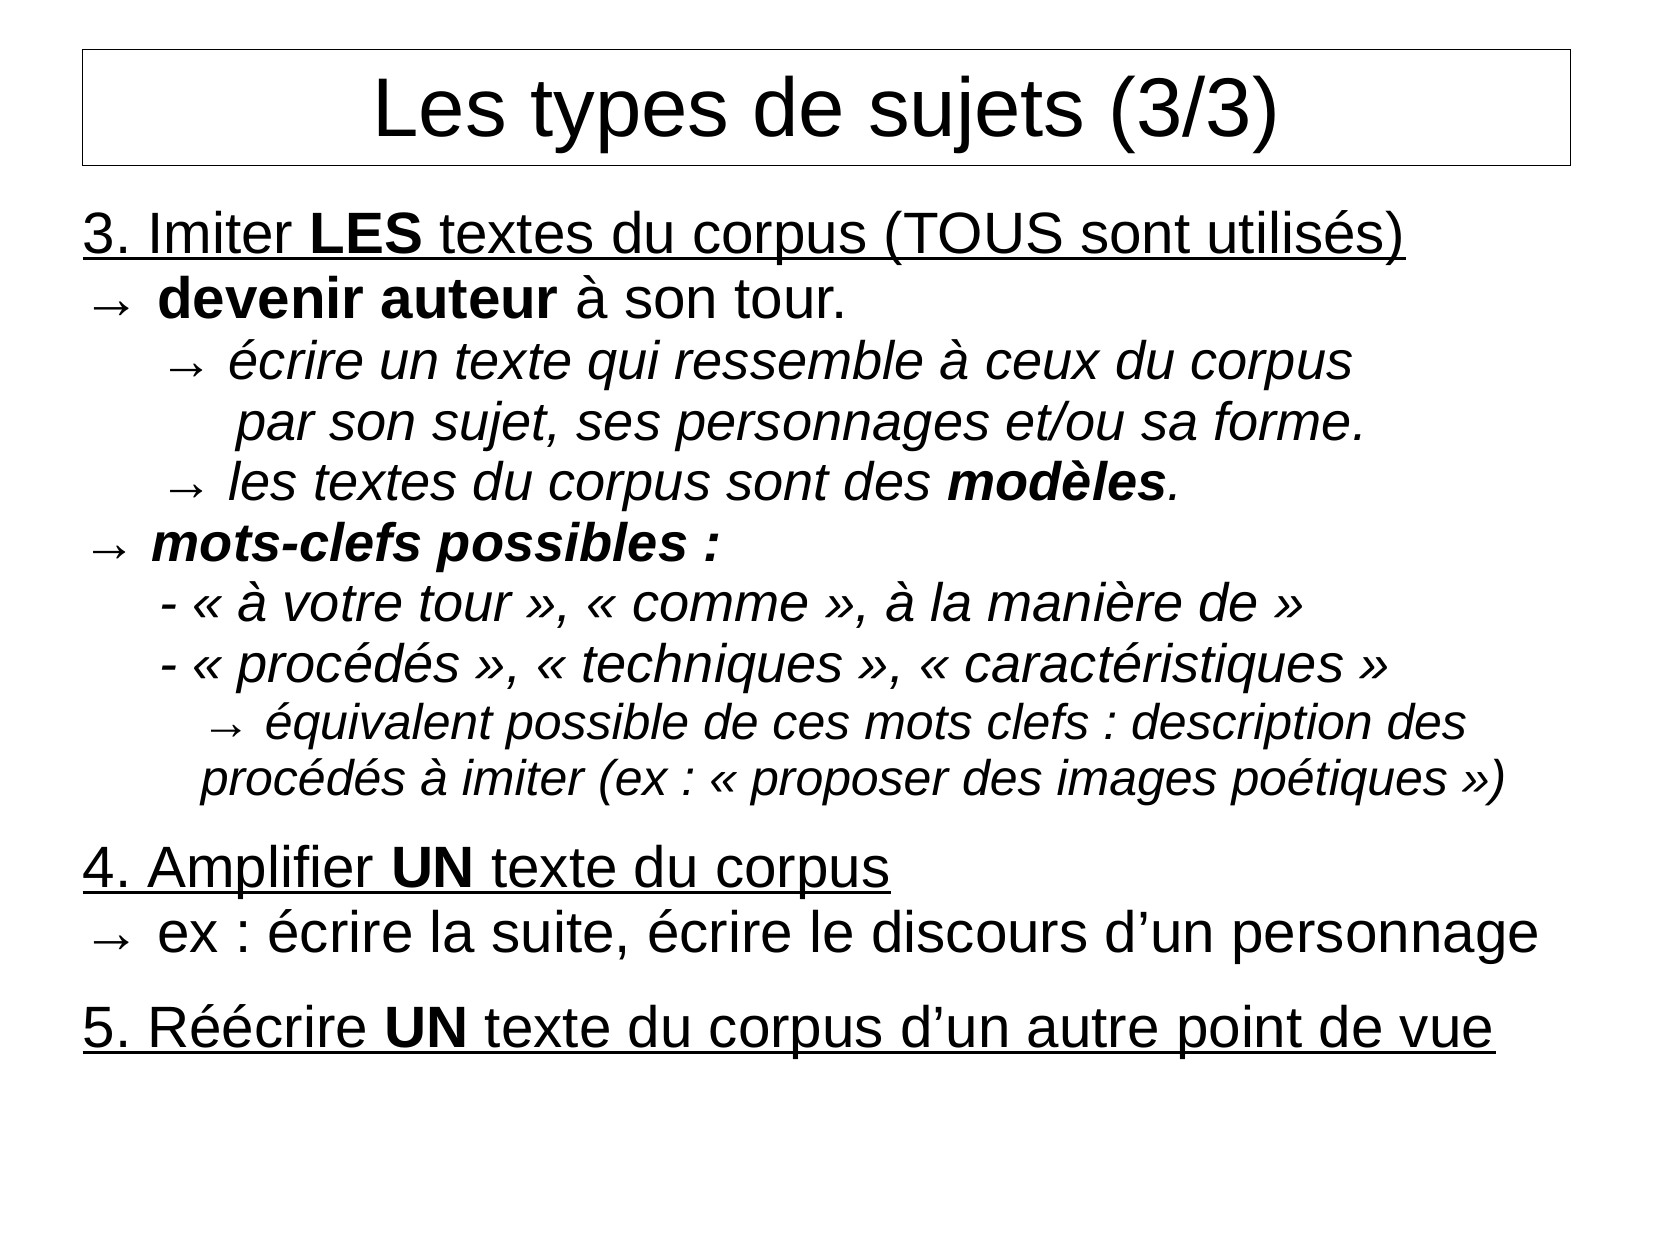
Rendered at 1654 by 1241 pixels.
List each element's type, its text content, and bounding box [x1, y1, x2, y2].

list 3. Imiter LES textes du corpus (TOUS sont utilisés) → devenir auteur à son tour. → écrire un texte qui ressemble à ceux du corpus par son sujet, ses personnages et/ou sa forme. → les textes du corpus sont des modèles. → mots-clefs possibles : - « à votre tour », « comme », à la manière de » - « procédés », « techniques », « caractéristiques » → équivalent possible de ces mots clefs : description des procédés à imiter (ex : « proposer des images poétiques ») 4. Amplifier UN texte du corpus → ex : écrire la suite, écrire le discours d’un personnage 5. Réécrire UN texte du corpus d’un autre point de vue [82, 200, 1571, 1146]
title Les types de sujets (3/3) [82, 49, 1571, 166]
